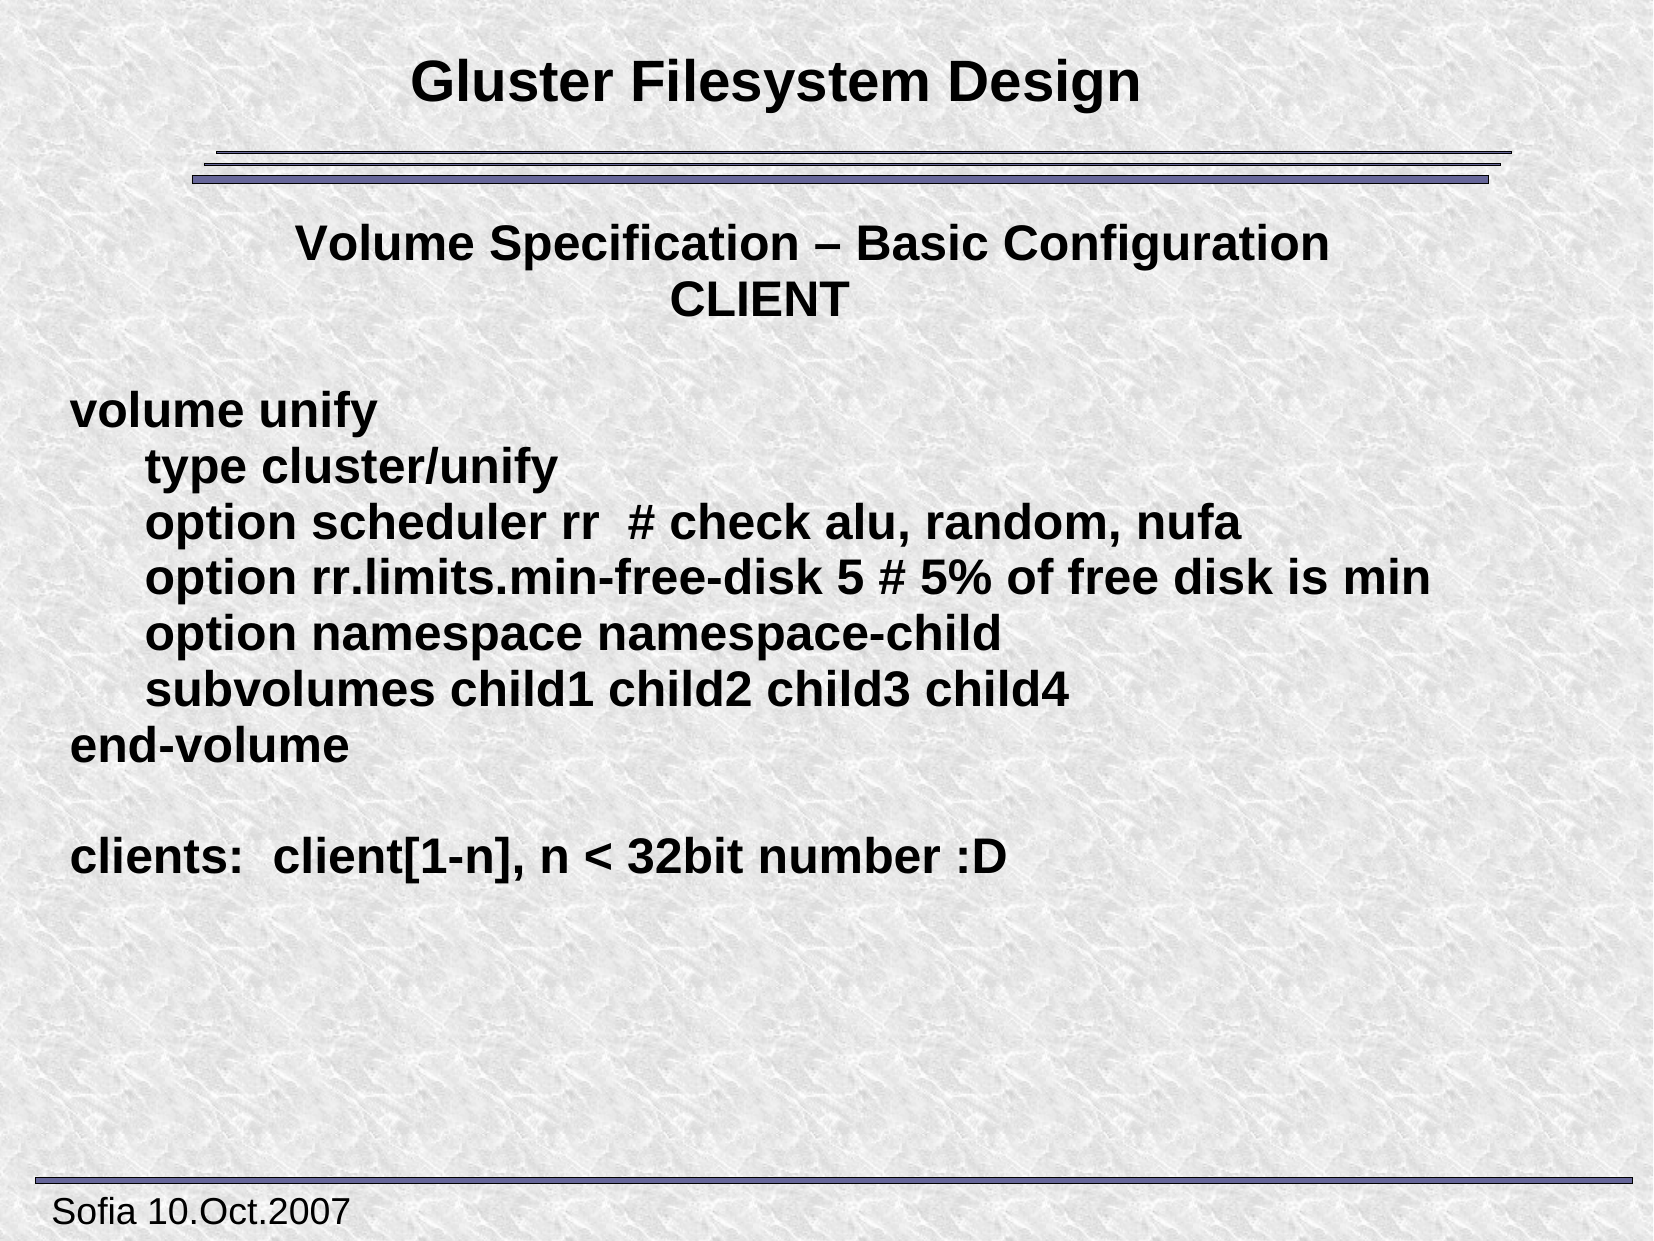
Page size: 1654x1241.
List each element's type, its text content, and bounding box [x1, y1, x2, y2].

text_box Volume Specification – Basic Configuration CLIENT volume unify type cluster/unify option scheduler rr # check alu, random, nufa option rr.limits.min-free-disk 5 # 5% of free disk is min option namespace namespace-child subvolumes child1 child2 child3 child4 end-volume clients: client[1-n], n < 32bit number :D [54, 207, 1626, 923]
text_box [192, 175, 1489, 184]
text_box [35, 1177, 1633, 1184]
text_box Sofia 10.Oct.2007 [36, 1183, 389, 1241]
picture [0, 0, 1654, 1241]
text_box Gluster Filesystem Design [395, 41, 1211, 125]
